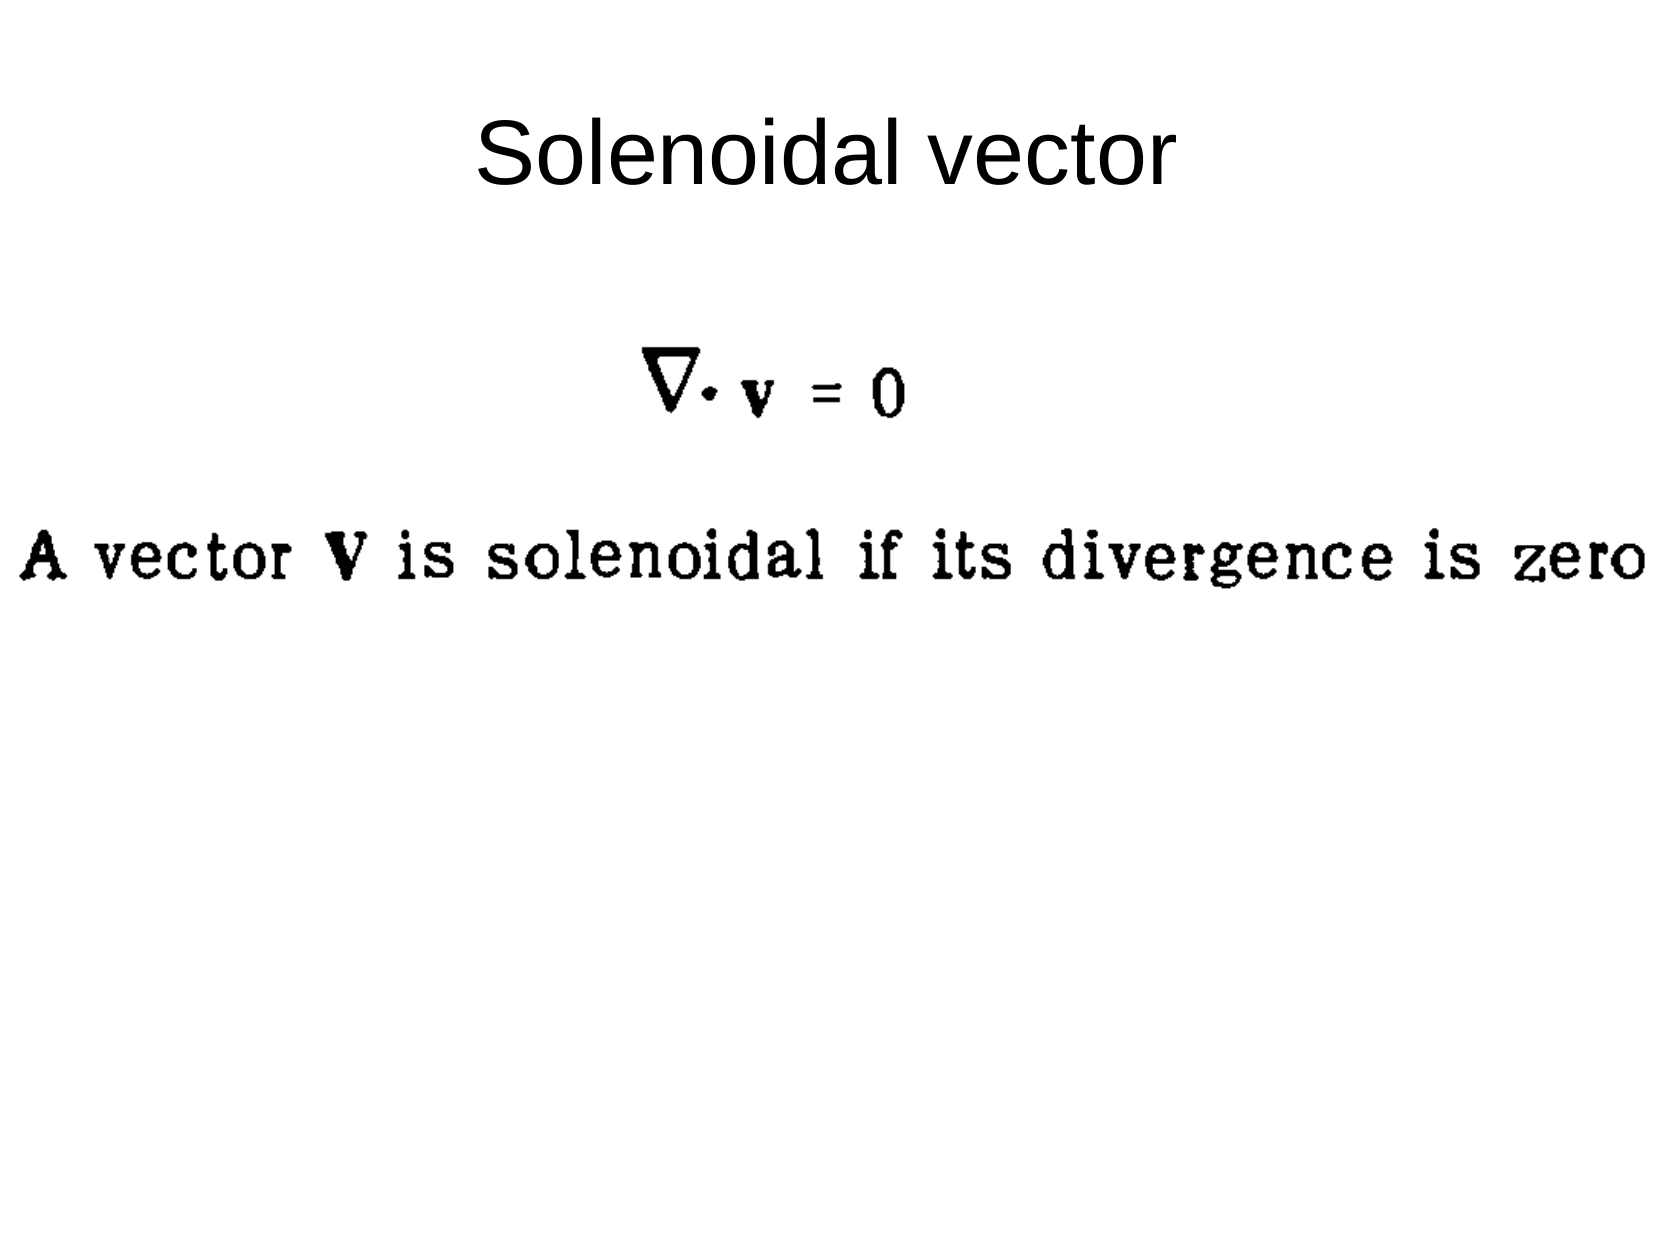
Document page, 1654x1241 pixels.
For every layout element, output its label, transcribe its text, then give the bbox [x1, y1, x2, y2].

picture [0, 484, 1654, 607]
title Solenoidal vector [82, 49, 1571, 257]
picture [625, 338, 914, 438]
